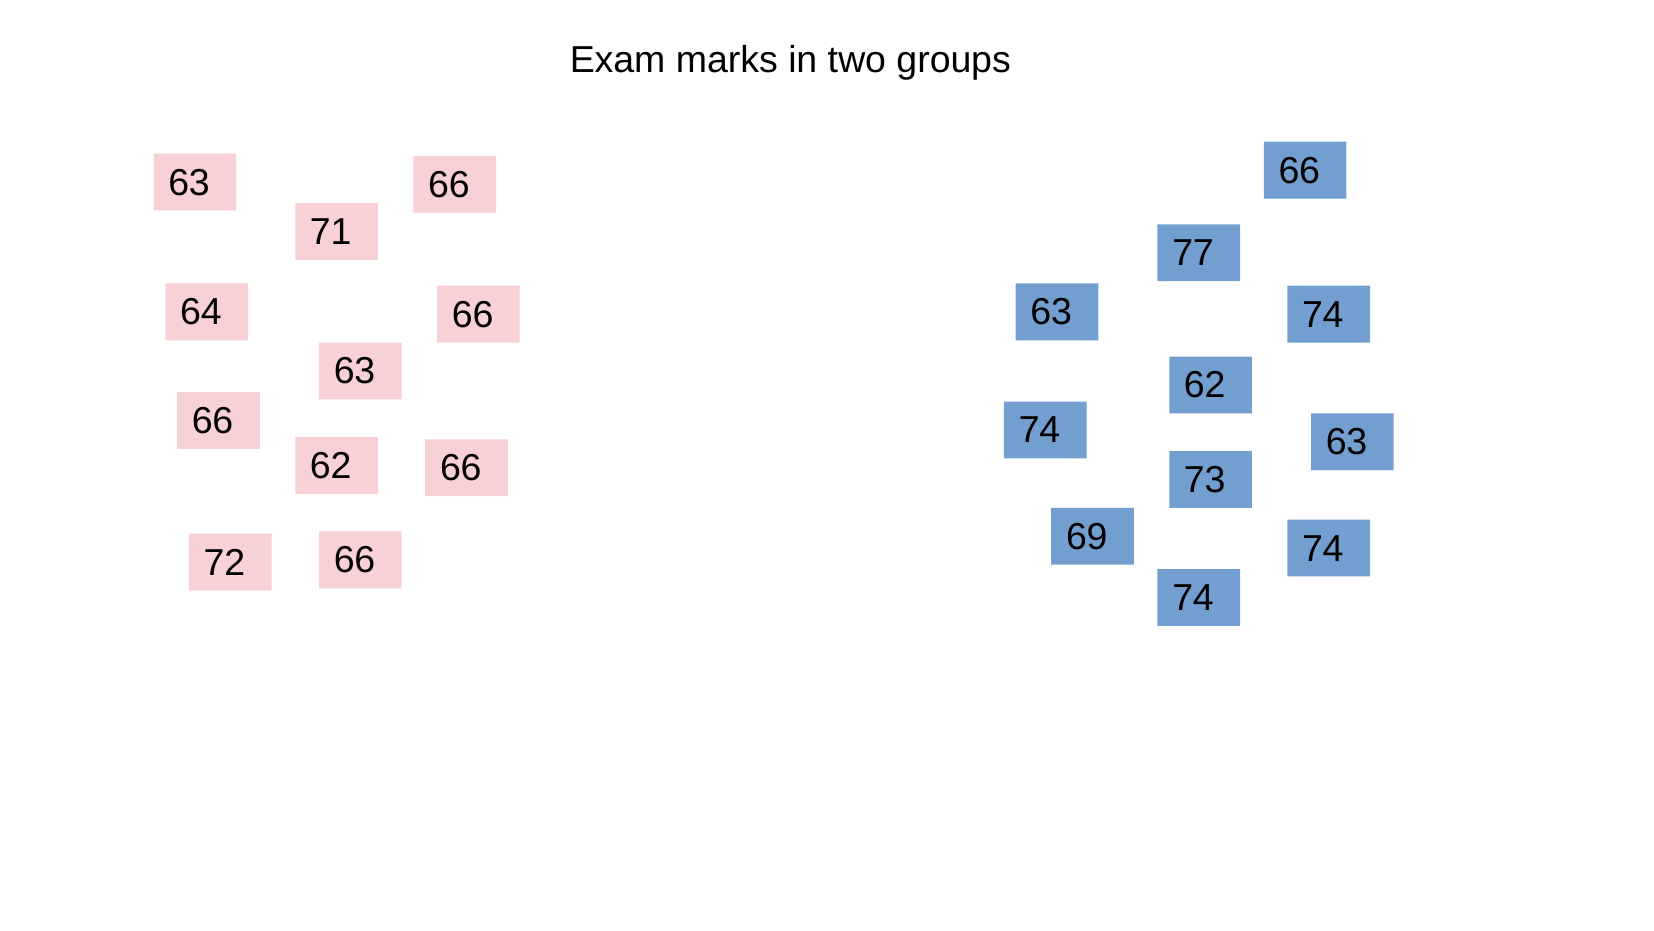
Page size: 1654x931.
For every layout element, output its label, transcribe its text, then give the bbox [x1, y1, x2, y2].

text_box 74 [1157, 569, 1241, 626]
text_box 66 [318, 531, 402, 589]
text_box 74 [1003, 401, 1087, 459]
text_box 63 [1015, 283, 1099, 341]
text_box Exam marks in two groups [555, 31, 1087, 88]
text_box 66 [437, 285, 520, 343]
text_box 71 [295, 203, 378, 260]
text_box 74 [1287, 519, 1371, 577]
text_box 64 [165, 283, 249, 341]
text_box 72 [188, 533, 272, 591]
text_box 66 [413, 155, 497, 213]
text_box 62 [295, 437, 378, 494]
text_box 77 [1157, 224, 1241, 282]
text_box 63 [318, 342, 402, 400]
text_box 69 [1051, 507, 1134, 565]
text_box 66 [1263, 141, 1347, 199]
text_box 63 [153, 153, 237, 211]
text_box 74 [1287, 285, 1371, 343]
text_box 62 [1169, 356, 1252, 414]
text_box 63 [1311, 413, 1394, 471]
text_box 66 [177, 392, 260, 449]
text_box 73 [1169, 451, 1252, 508]
text_box 66 [425, 439, 508, 497]
